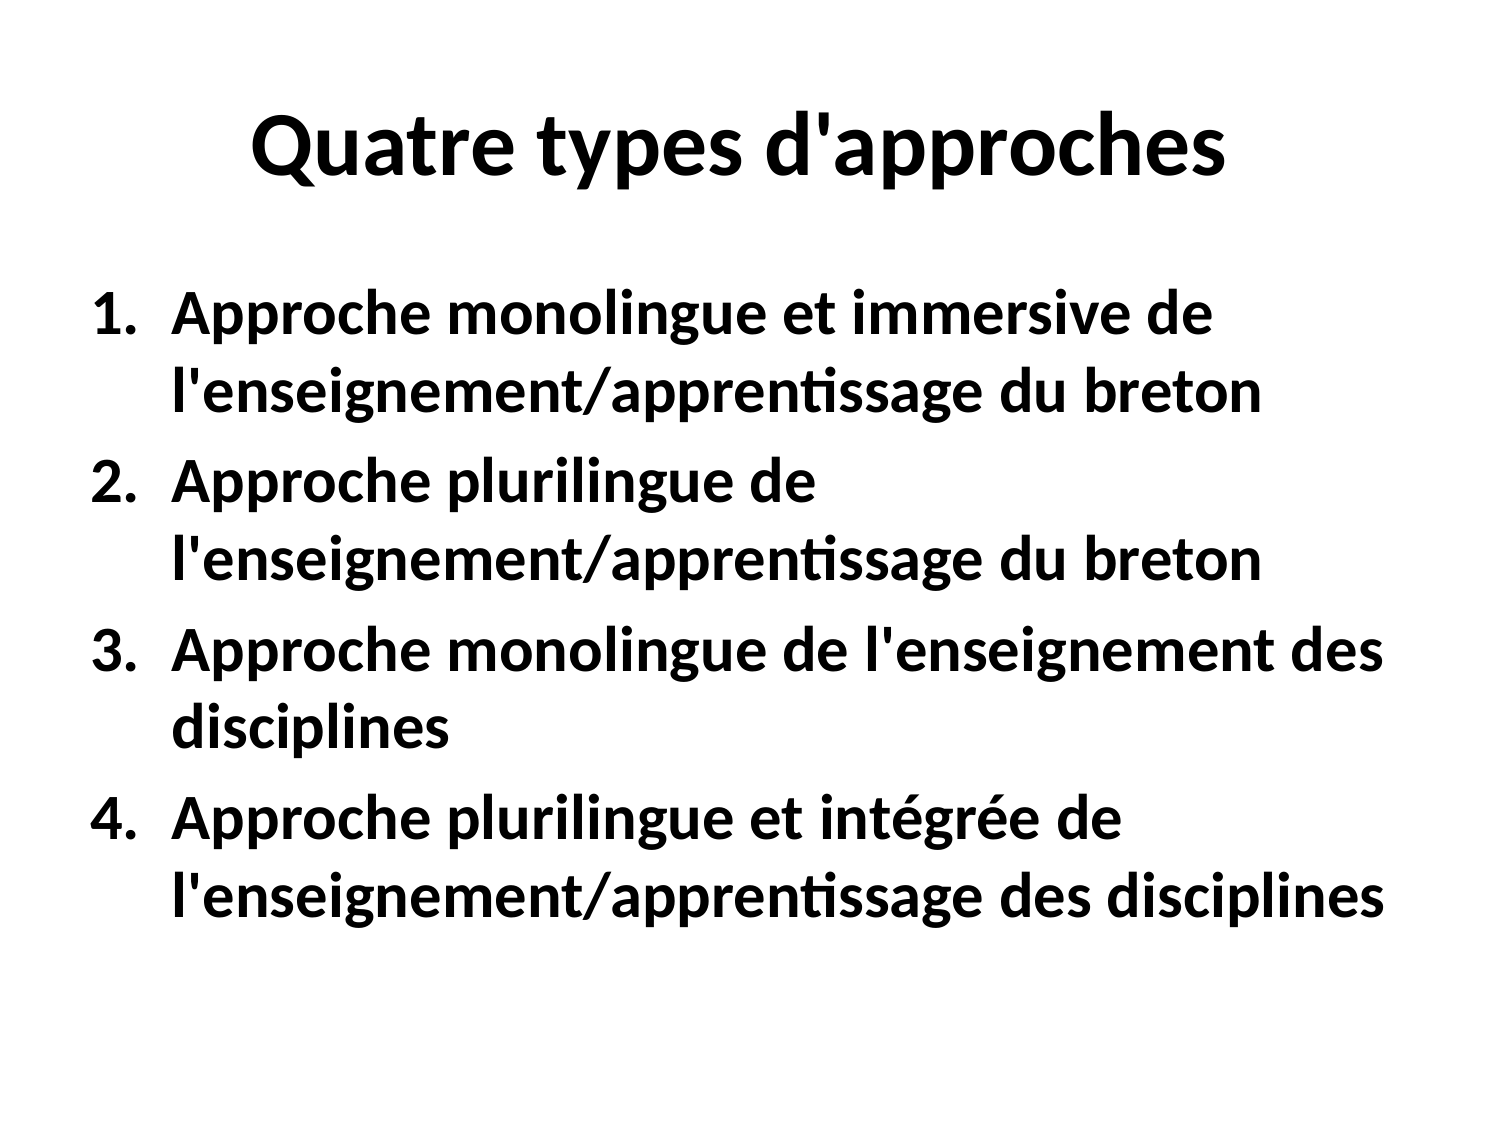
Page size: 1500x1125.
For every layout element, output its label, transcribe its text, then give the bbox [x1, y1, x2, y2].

list Approche monolingue et immersive de l'enseignement/apprentissage du breton Approche plurilingue de l'enseignement/apprentissage du breton Approche monolingue de l'enseignement des disciplines Approche plurilingue et intégrée de l'enseignement/apprentissage des disciplines [75, 262, 1425, 1005]
title Quatre types d'approches [75, 45, 1425, 233]
